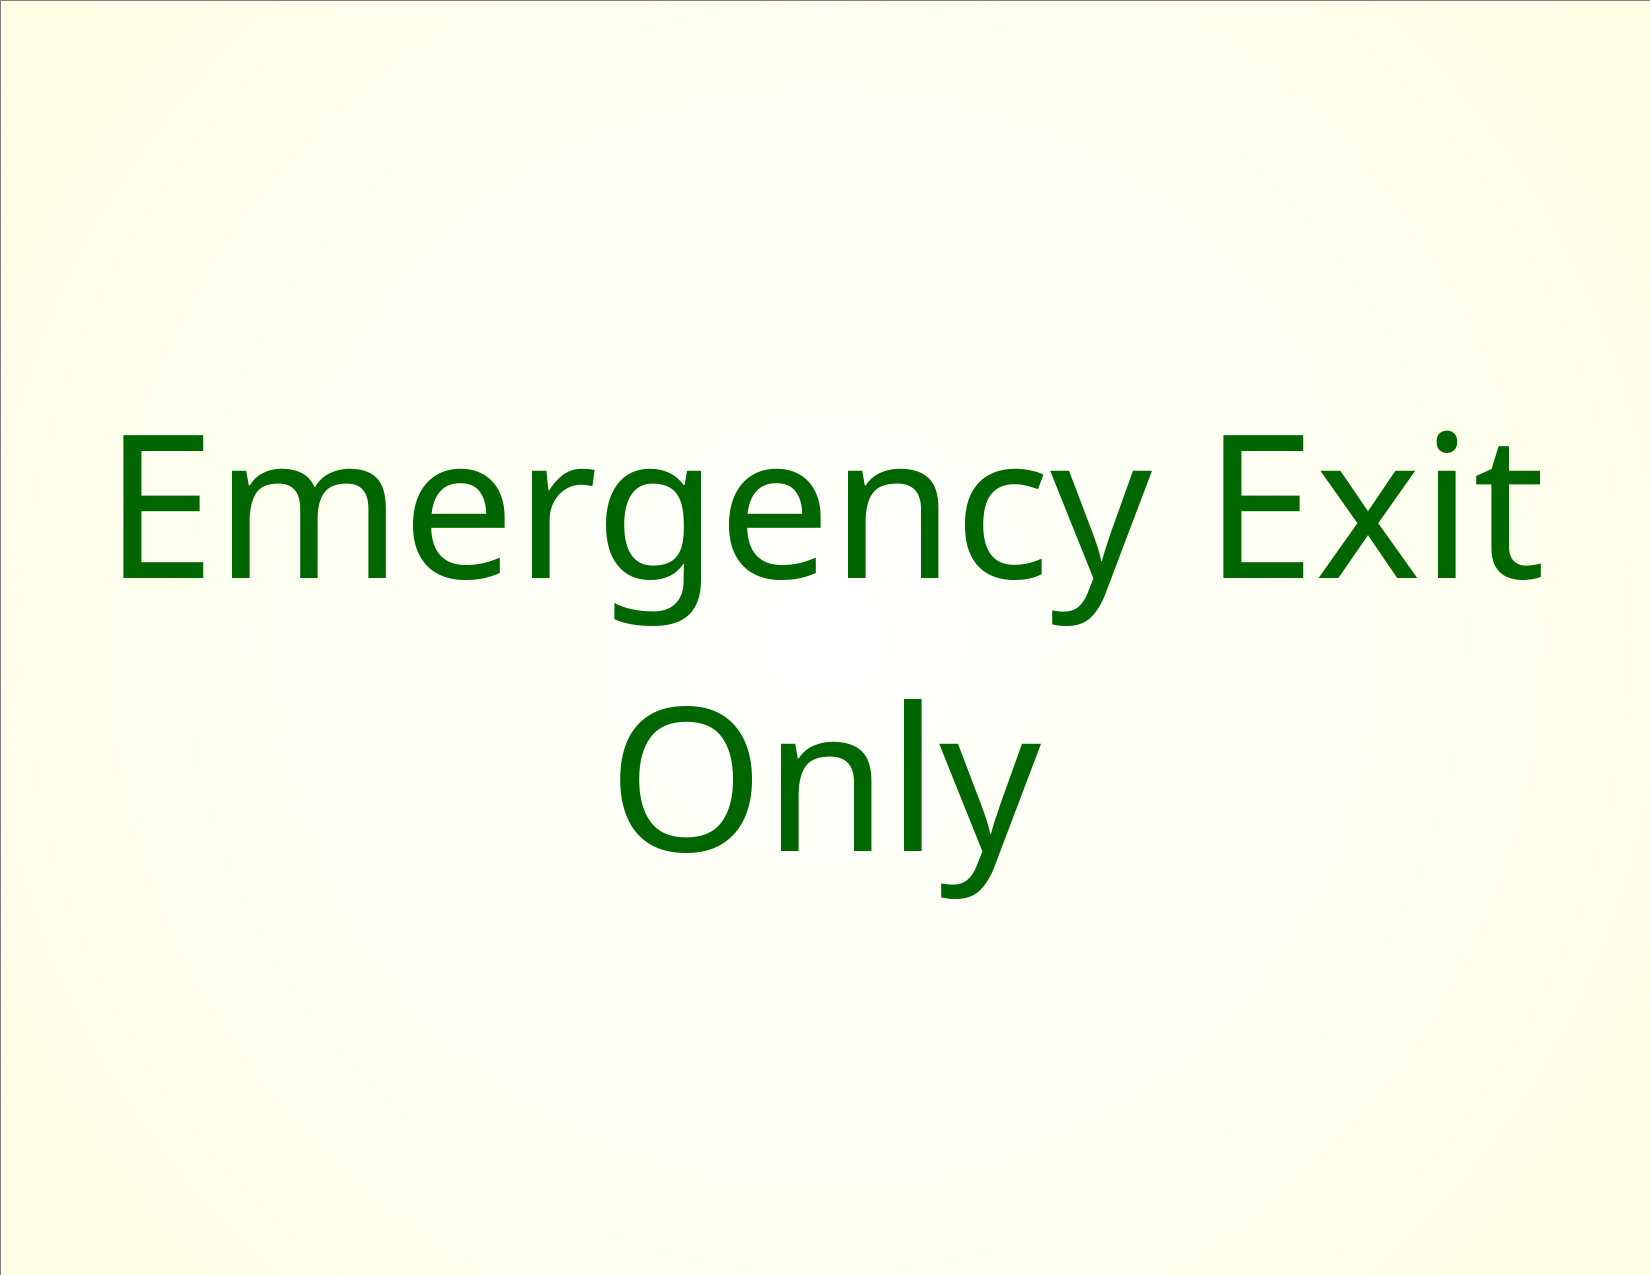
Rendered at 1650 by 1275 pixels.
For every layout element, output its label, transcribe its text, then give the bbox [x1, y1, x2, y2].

text_box Emergency Exit Only [59, 59, 1591, 1216]
text_box [0, 0, 1650, 1275]
